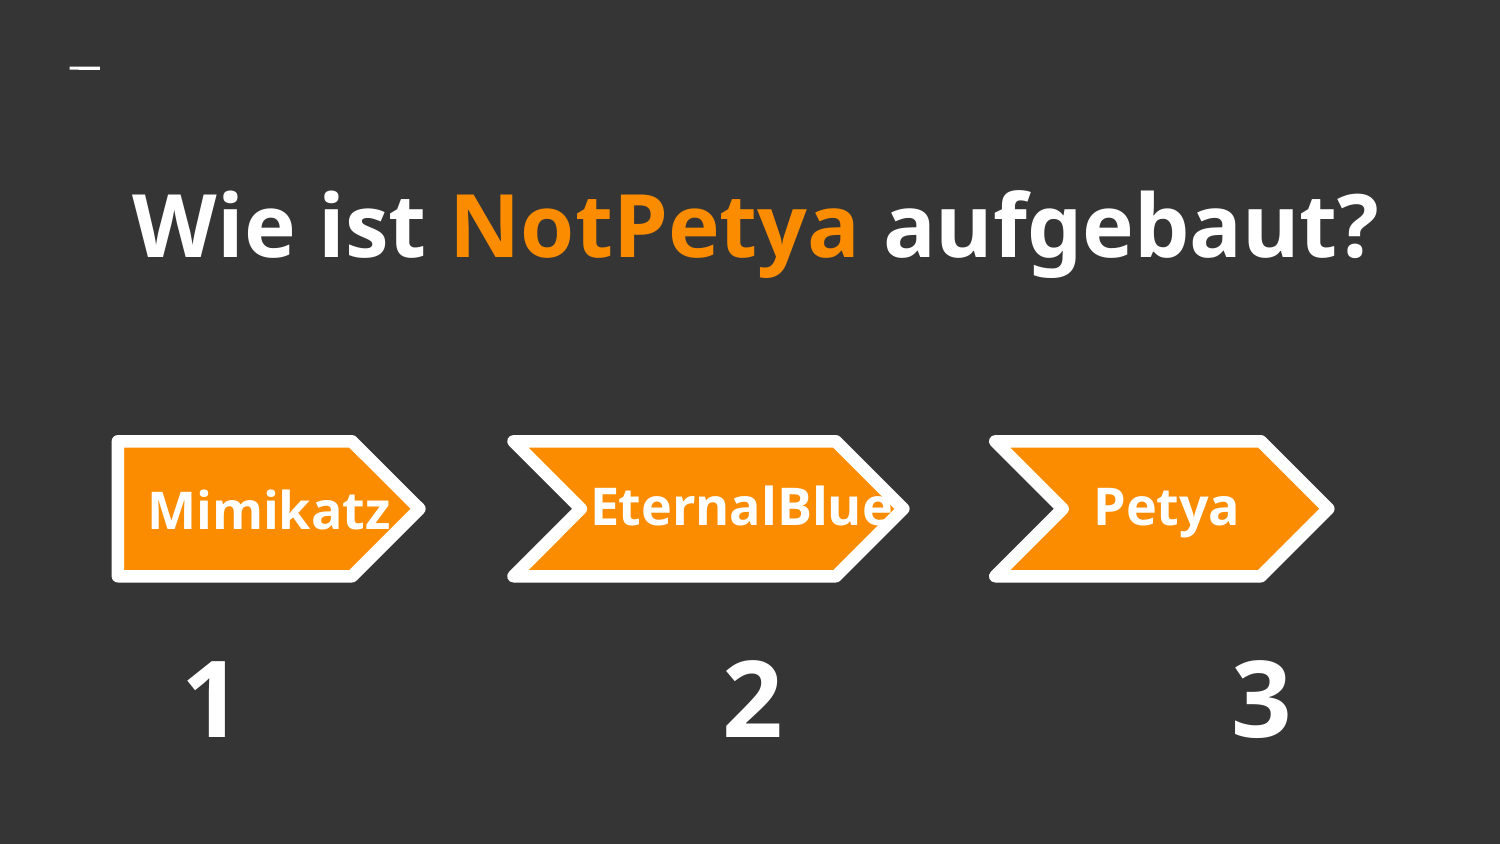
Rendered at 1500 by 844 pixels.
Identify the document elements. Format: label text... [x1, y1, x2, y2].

text_box Petya [1078, 458, 1285, 551]
title Wie ist NotPetya aufgebaut? [117, 49, 1414, 680]
text_box [995, 441, 1329, 577]
text_box 1 2 3 [166, 616, 1426, 743]
text_box [513, 441, 853, 503]
text_box EternalBlue [575, 458, 915, 551]
text_box [513, 514, 862, 577]
text_box Mimikatz [132, 462, 434, 555]
text_box [117, 441, 374, 577]
